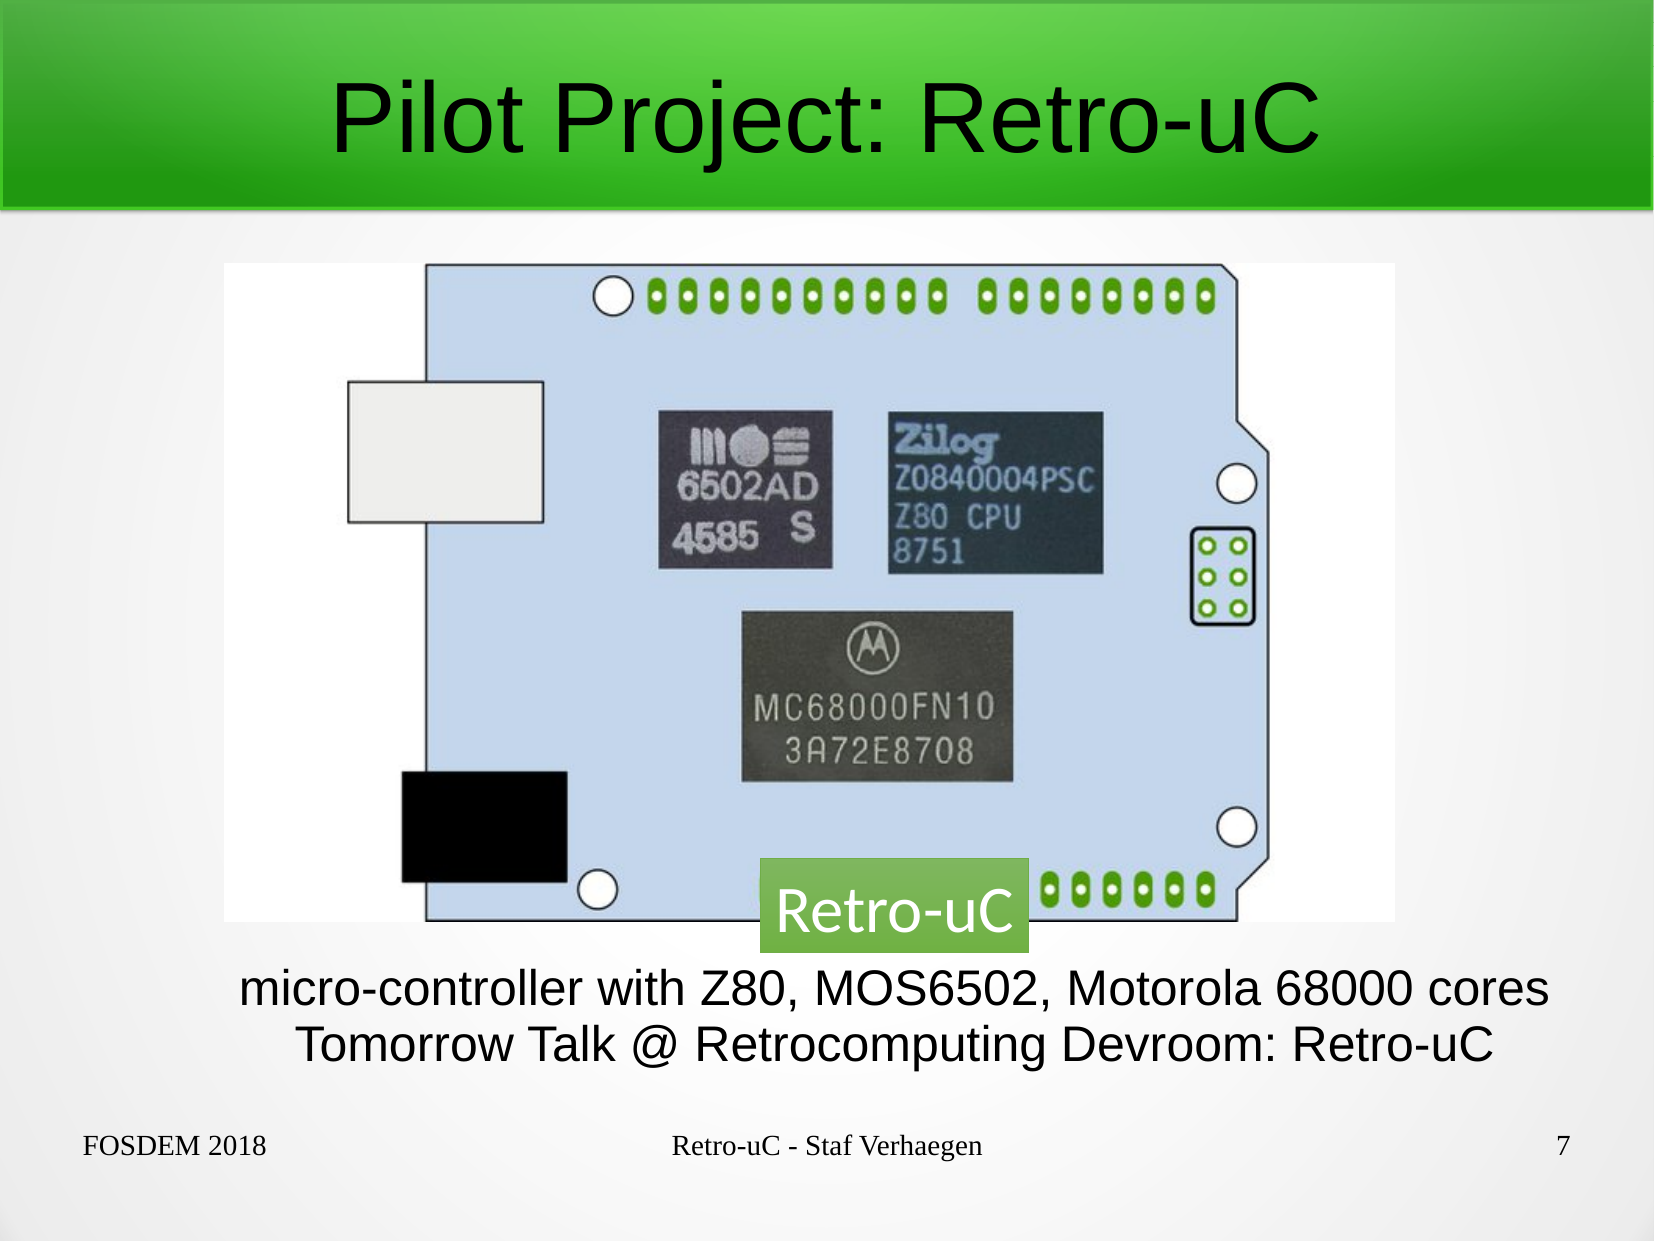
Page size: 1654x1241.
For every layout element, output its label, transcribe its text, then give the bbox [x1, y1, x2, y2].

picture [224, 263, 1395, 922]
title Pilot Project: Retro-uC [82, 47, 1571, 189]
text_box Retro-uC [760, 858, 1029, 953]
text_box micro-controller with Z80, MOS6502, Motorola 68000 cores Tomorrow Talk @ Retrocomputing Devroom: Retro-uC [224, 952, 1567, 1080]
